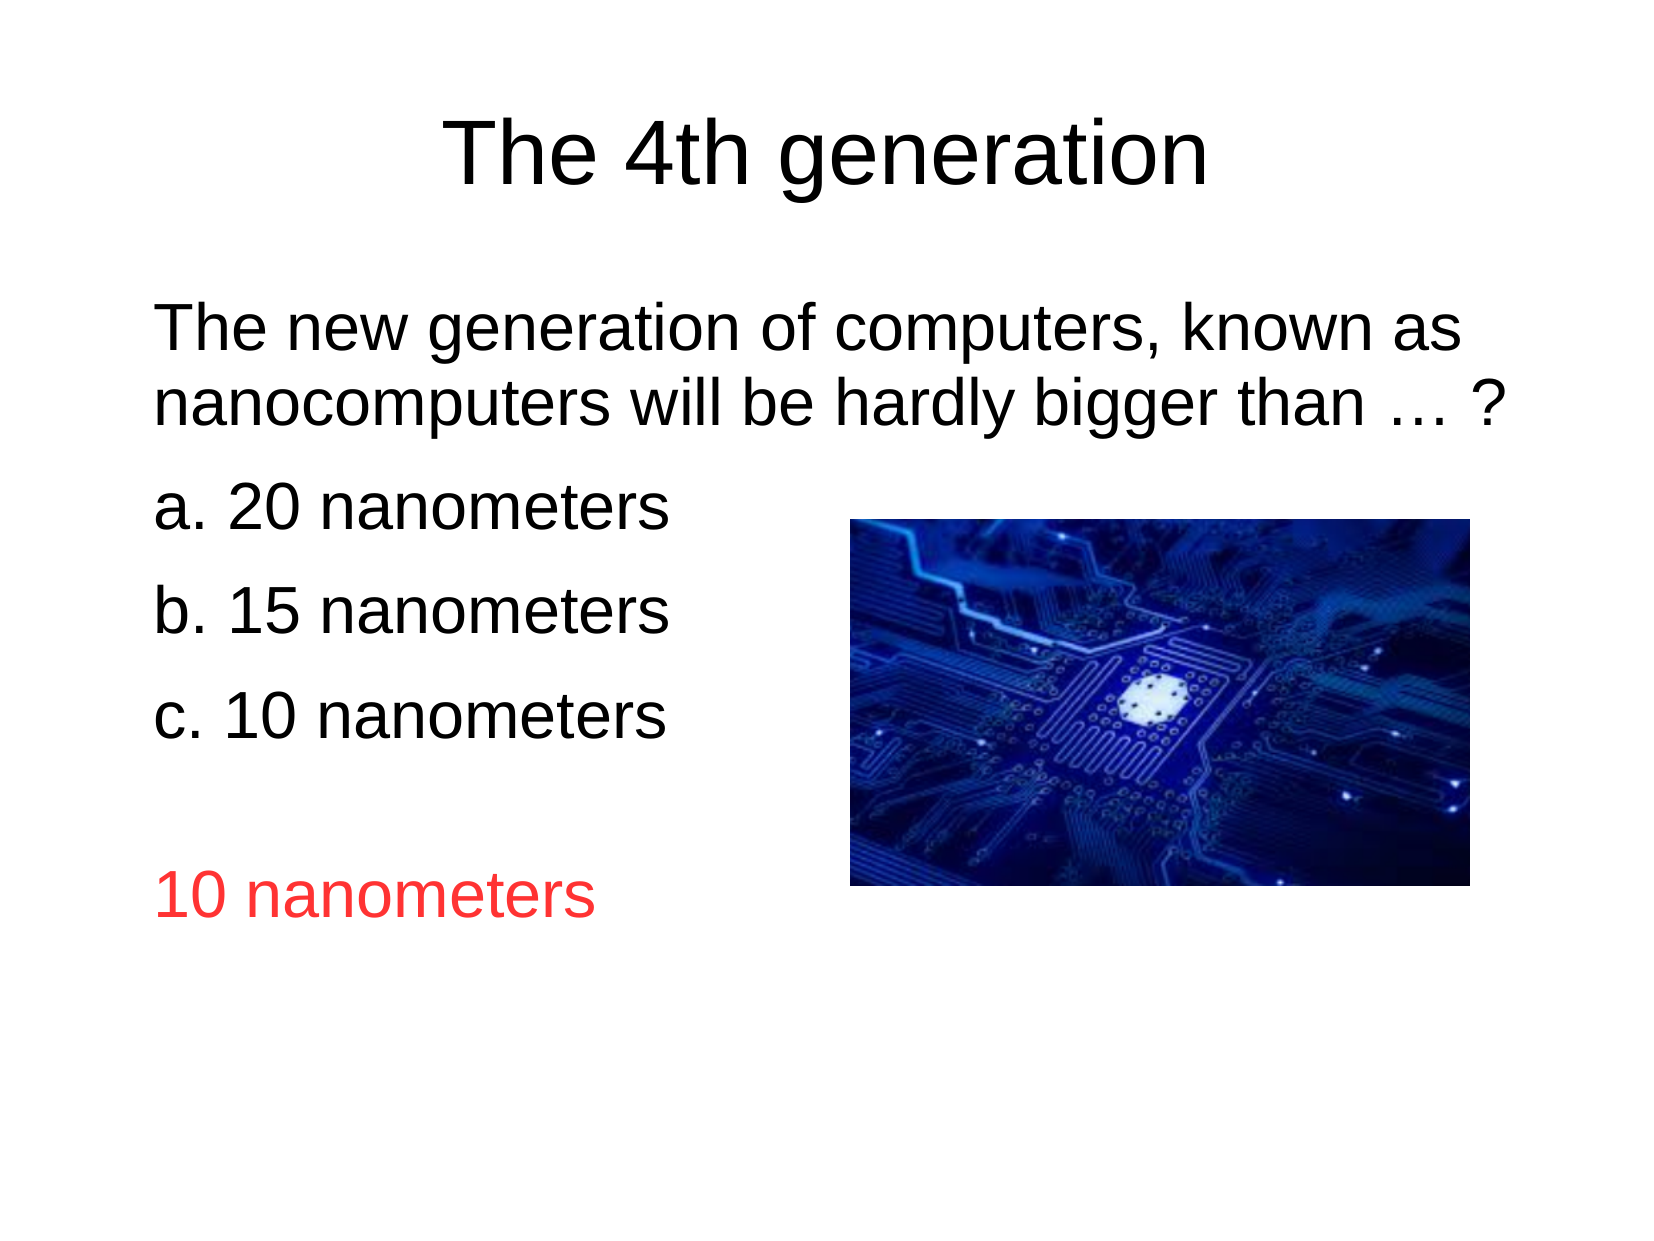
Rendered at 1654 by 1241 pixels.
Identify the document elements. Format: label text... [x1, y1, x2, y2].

list The new generation of computers, known as nanocomputers will be hardly bigger than … ? a. 20 nanometers b. 15 nanometers c. 10 nanometers 10 nanometers [82, 290, 1571, 1010]
picture [850, 519, 1470, 886]
title The 4th generation [82, 49, 1571, 257]
